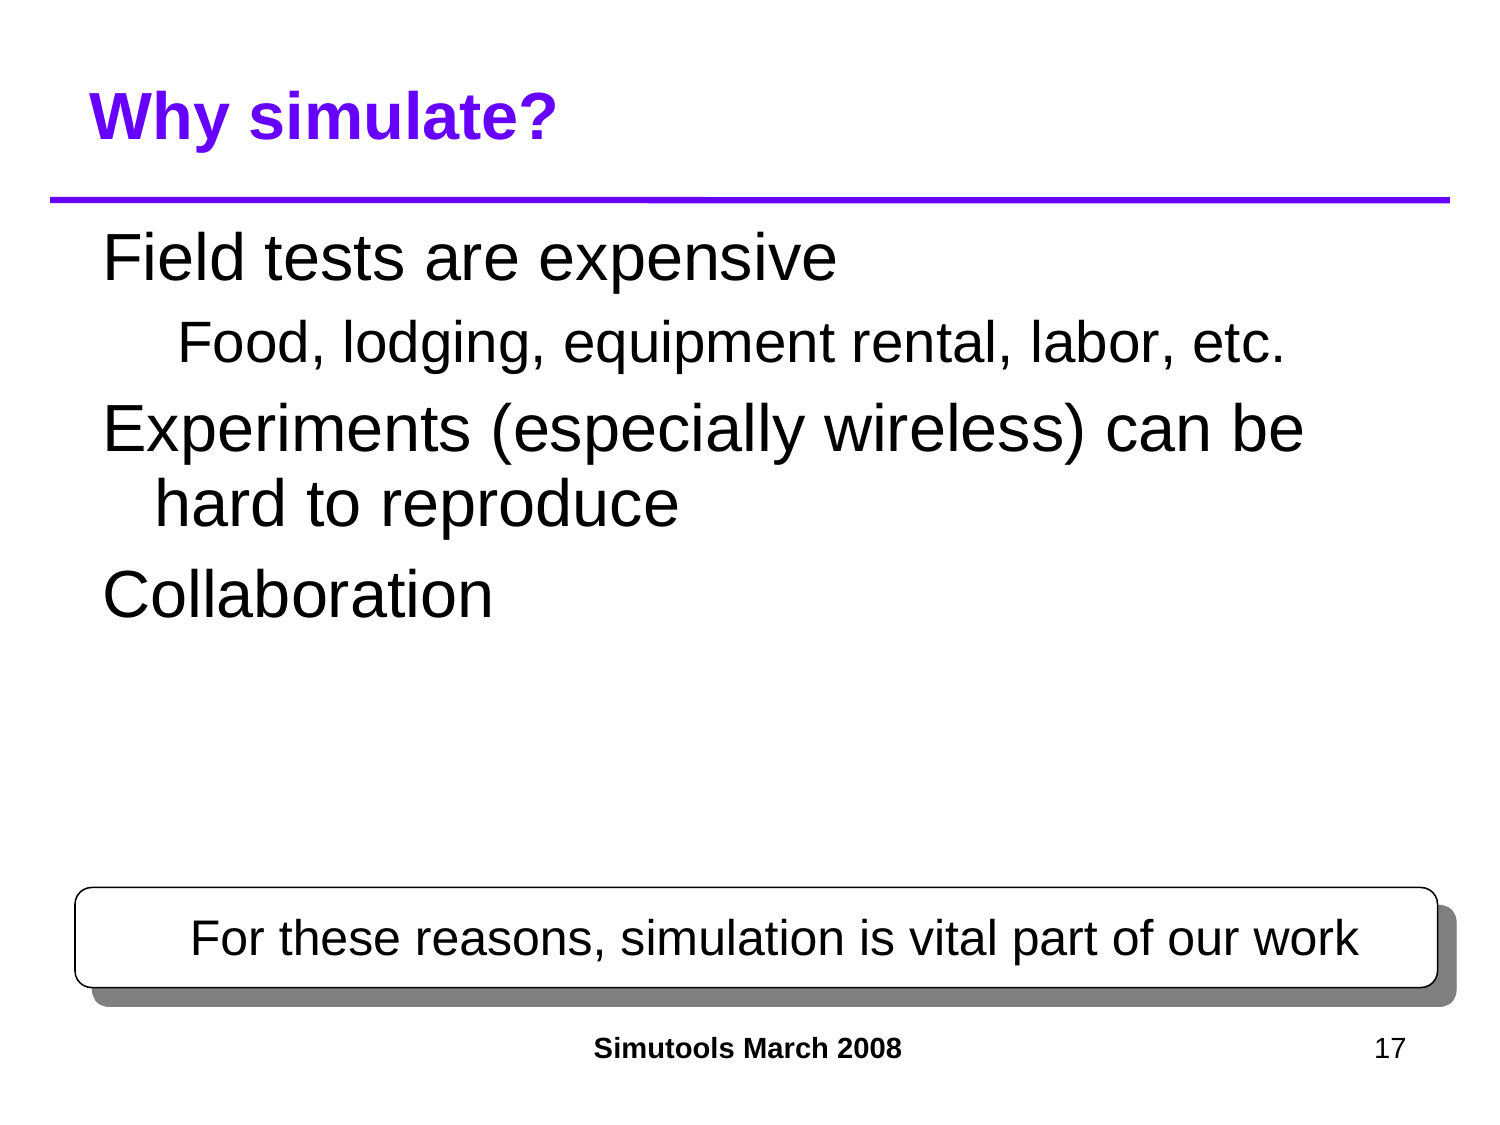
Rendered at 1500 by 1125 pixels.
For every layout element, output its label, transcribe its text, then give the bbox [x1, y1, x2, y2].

text_box [75, 887, 1438, 988]
text_box For these reasons, simulation is vital part of our work [175, 912, 1376, 973]
list Field tests are expensive Food, lodging, equipment rental, labor, etc. Experiments (especially wireless) can be hard to reproduce Collaboration [87, 212, 1438, 899]
title Why simulate? [75, 68, 1426, 165]
